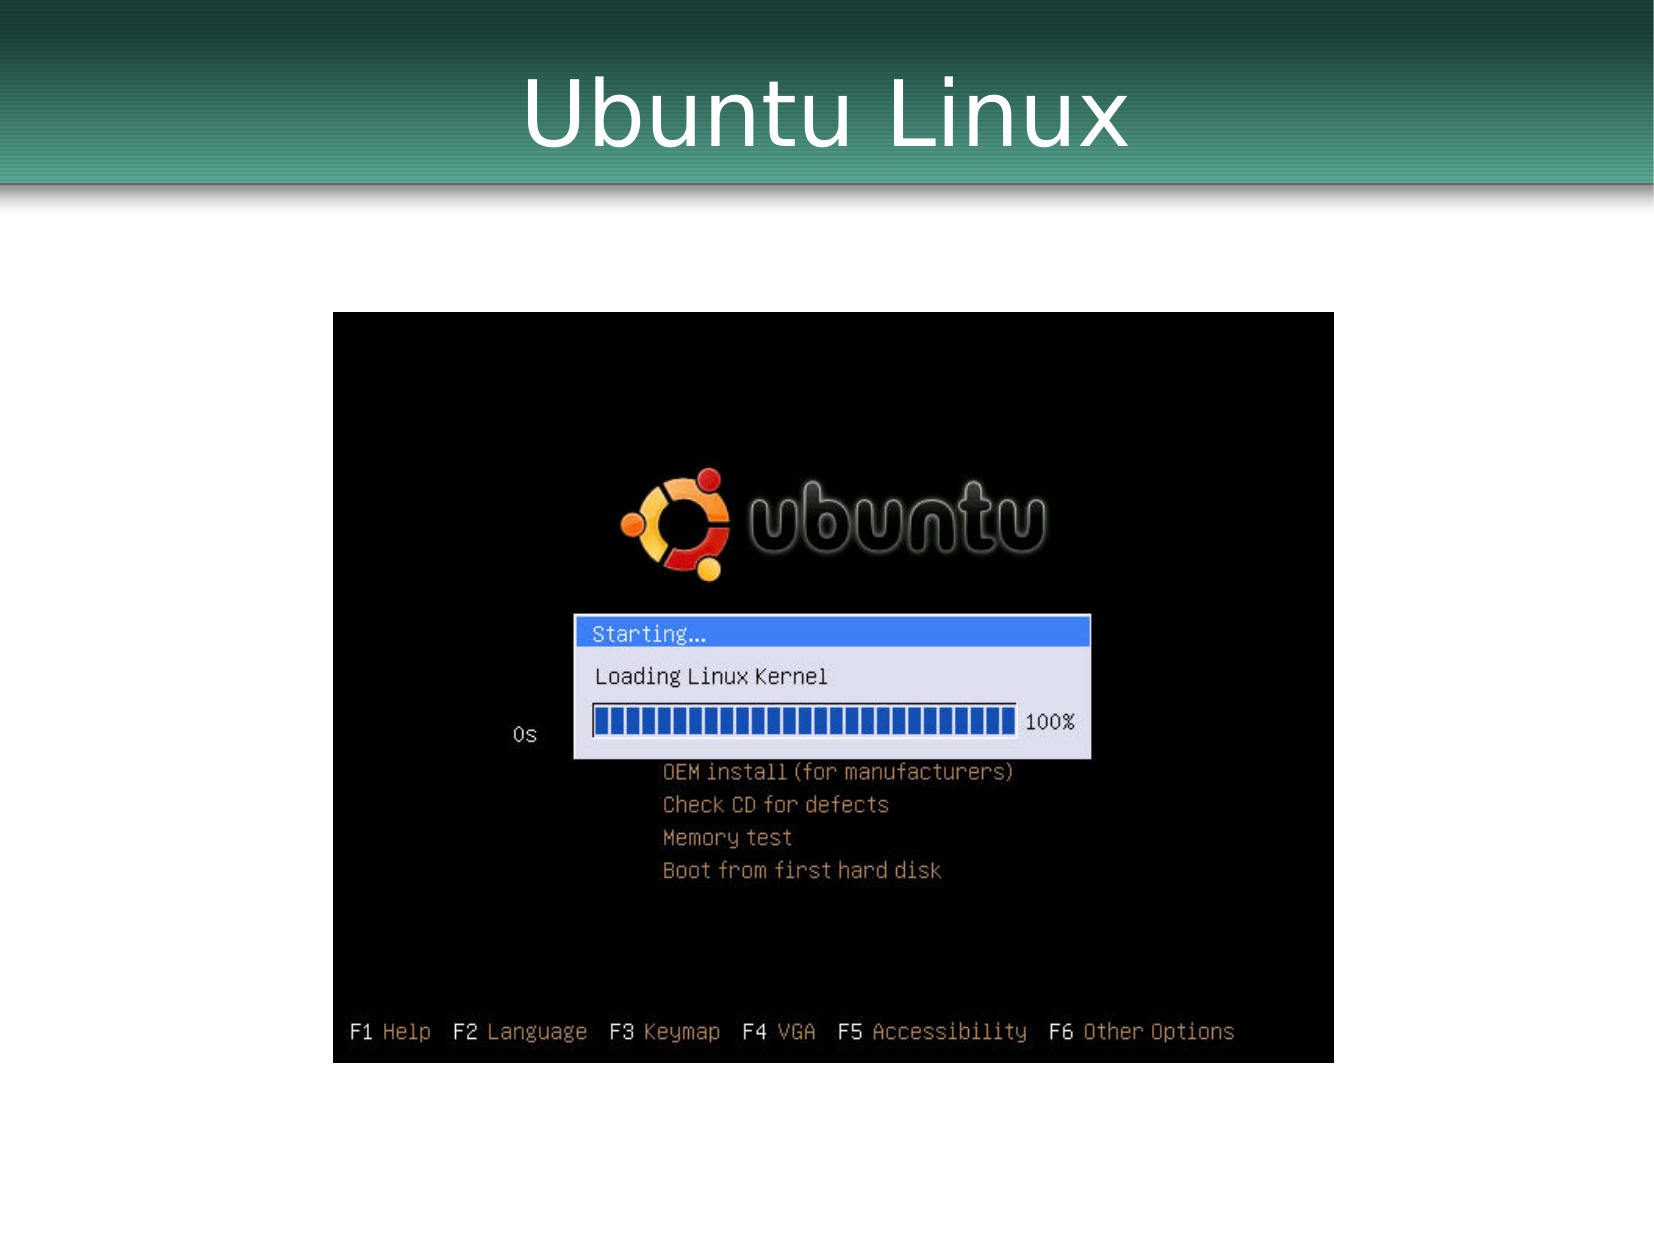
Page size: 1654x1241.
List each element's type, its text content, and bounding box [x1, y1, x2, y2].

picture [333, 312, 1334, 1063]
picture [0, 0, 1654, 225]
title Ubuntu Linux [82, 11, 1571, 219]
